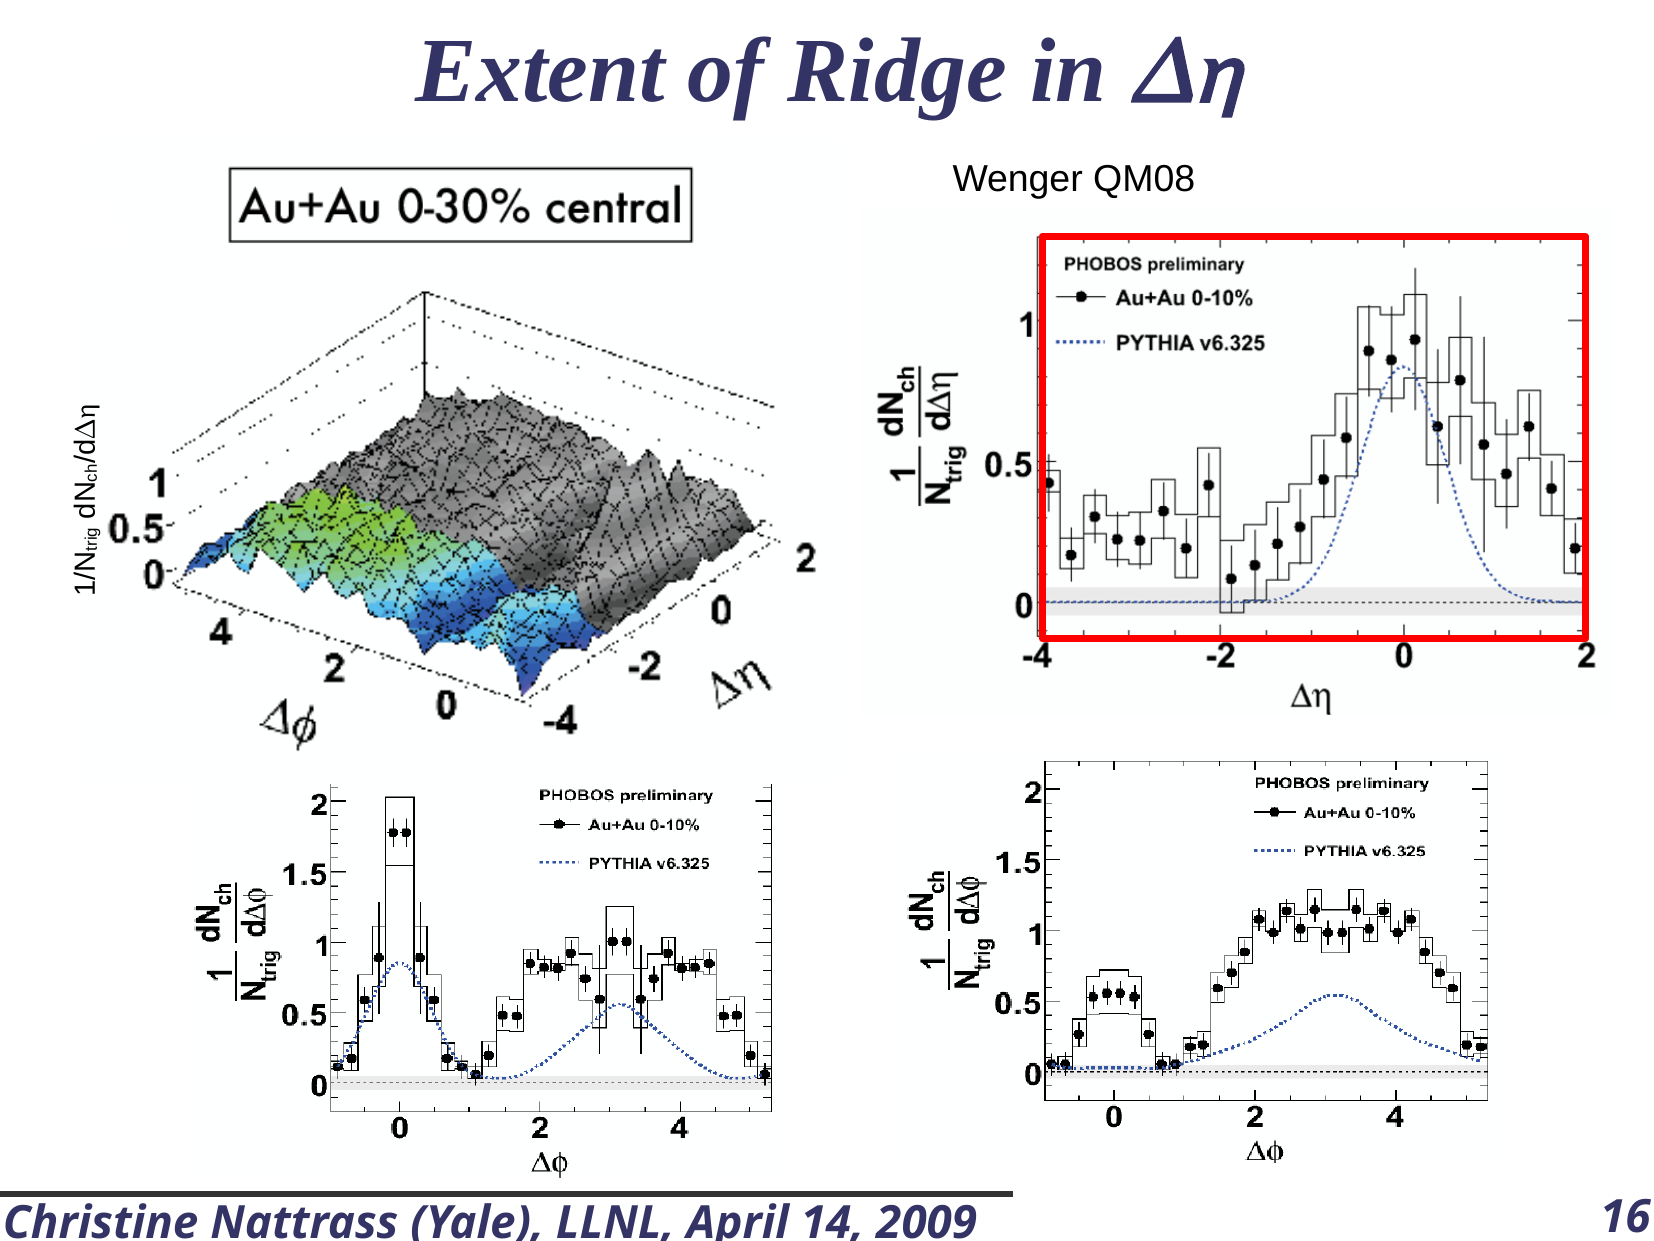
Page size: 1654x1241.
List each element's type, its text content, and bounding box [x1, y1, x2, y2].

picture [900, 749, 1501, 1163]
title Extent of Ridge in  [82, 0, 1571, 174]
picture [86, 138, 841, 1178]
text_box 1/Ntrig dNch/d [60, 320, 119, 612]
picture [862, 208, 1611, 719]
text_box Wenger QM08 [937, 149, 1351, 207]
